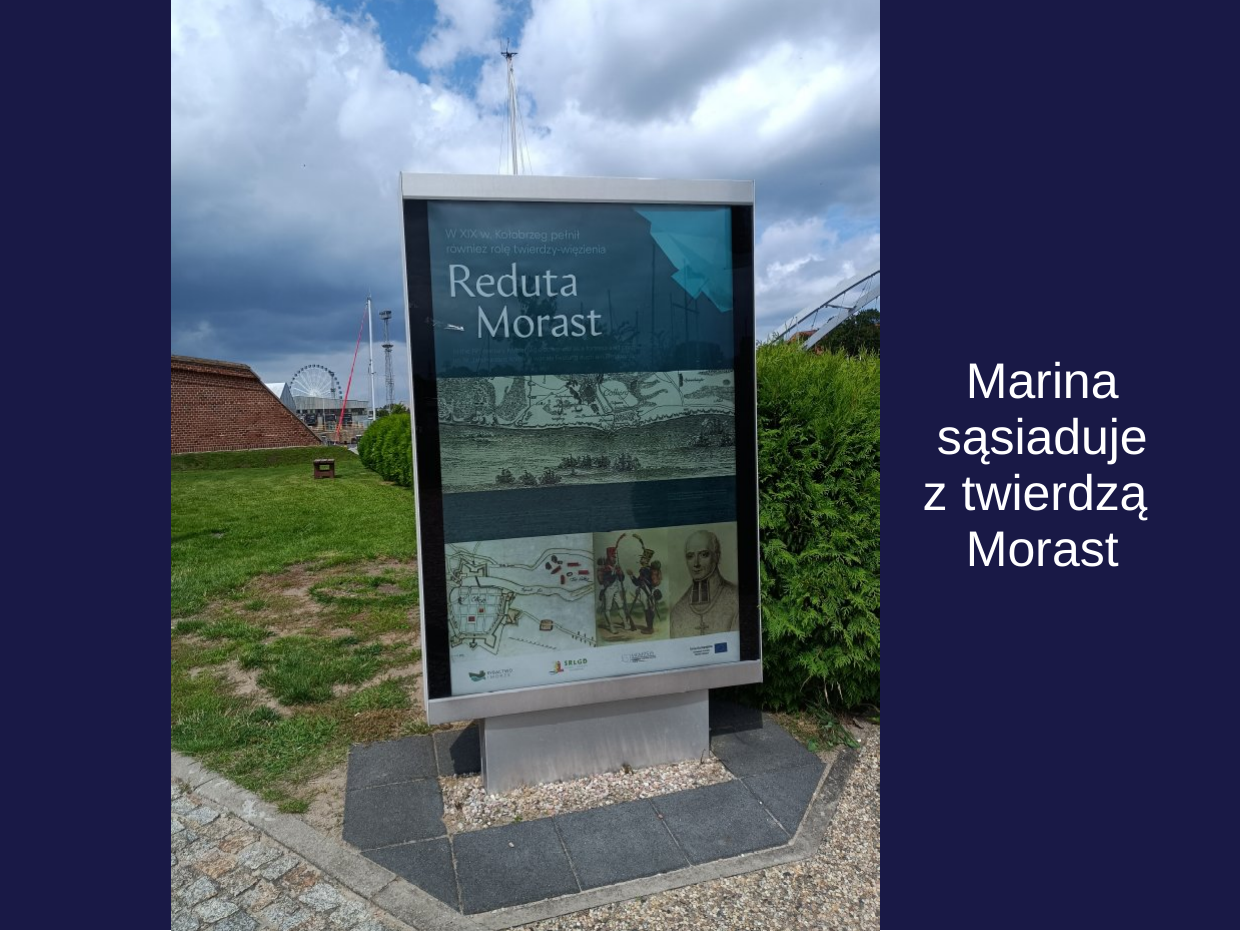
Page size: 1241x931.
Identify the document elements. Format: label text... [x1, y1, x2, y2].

text_box Marina sąsiaduje z twierdzą Morast [874, 346, 1211, 584]
picture [171, 0, 880, 931]
